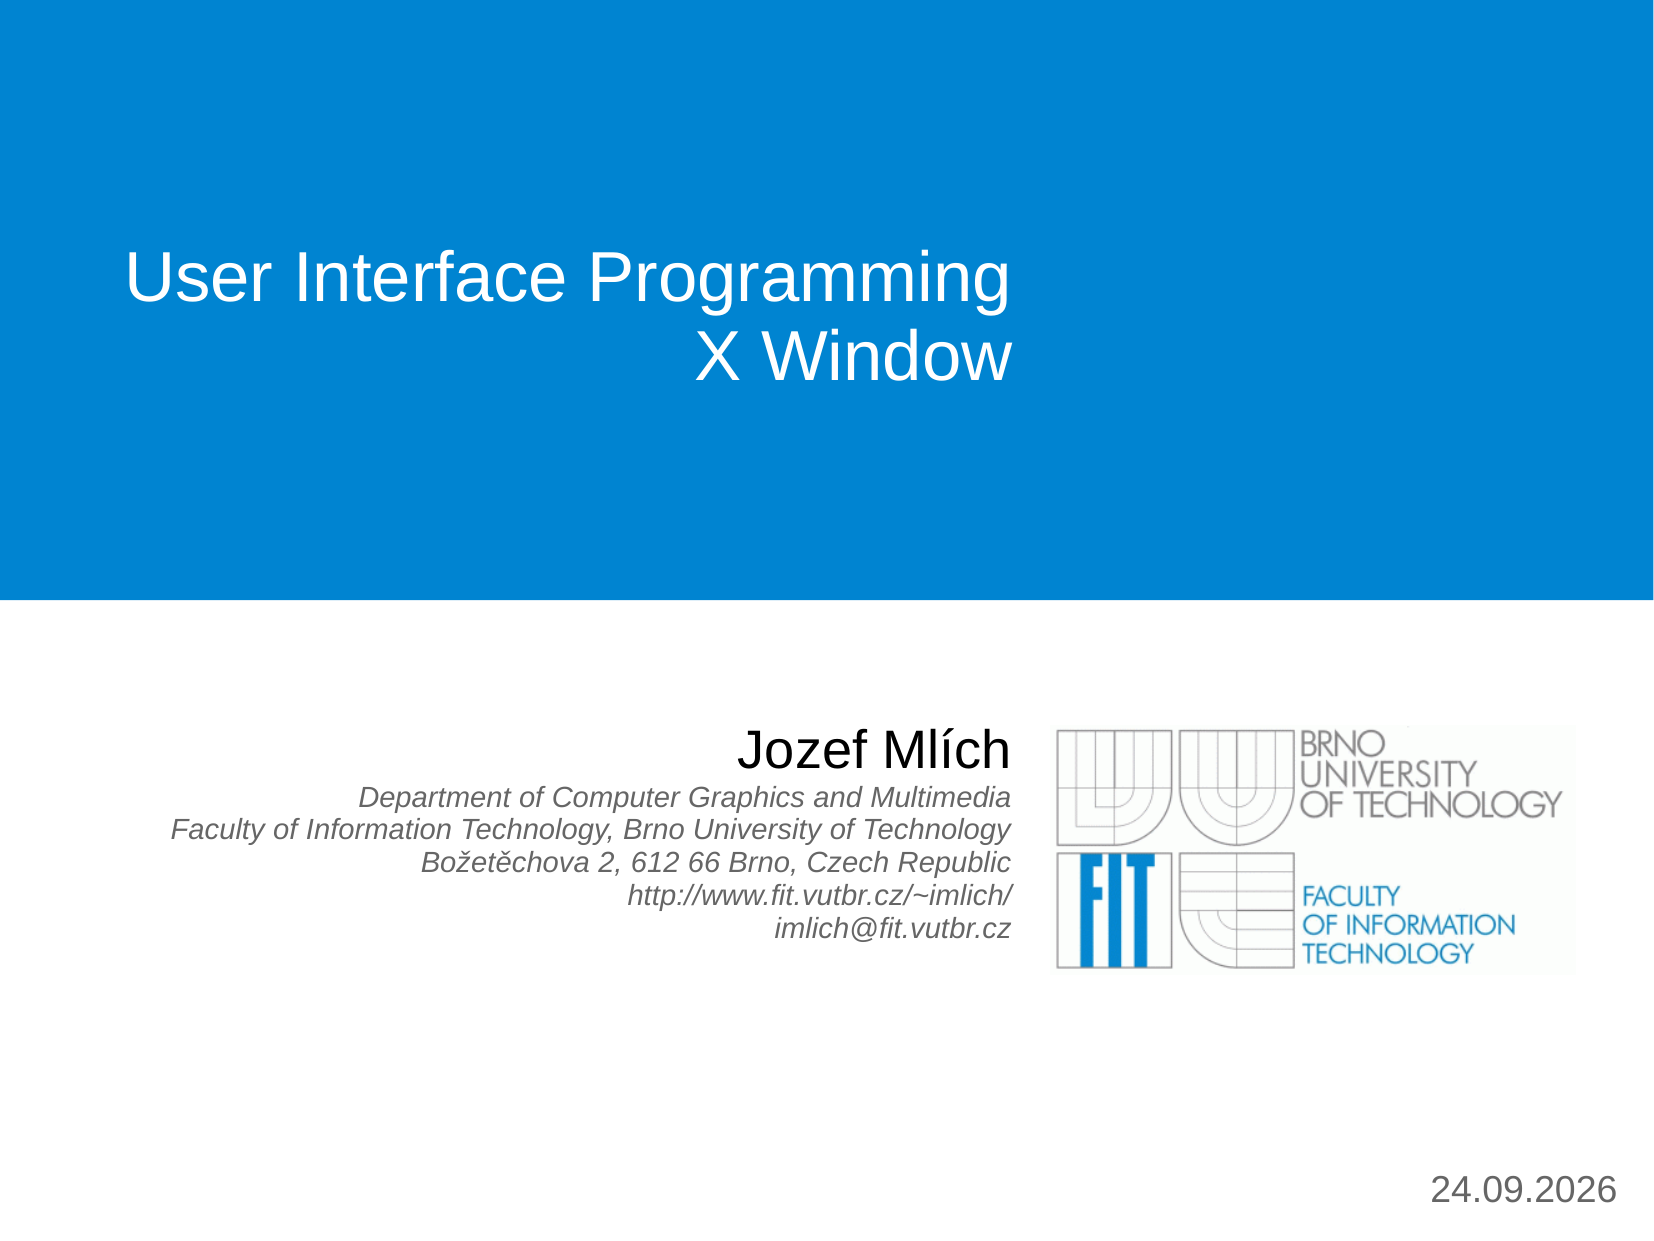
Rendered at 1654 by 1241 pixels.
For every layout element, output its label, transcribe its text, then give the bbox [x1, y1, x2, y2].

picture [1050, 725, 1576, 975]
list Jozef Mlích Department of Computer Graphics and Multimedia Faculty of Information Technology, Brno University of Technology Božetěchova 2, 612 66 Brno, Czech Republic http://www.fit.vutbr.cz/~imlich/ imlich@fit.vutbr.cz [82, 720, 1013, 1117]
title User Interface Programming X Window [82, 150, 1013, 563]
